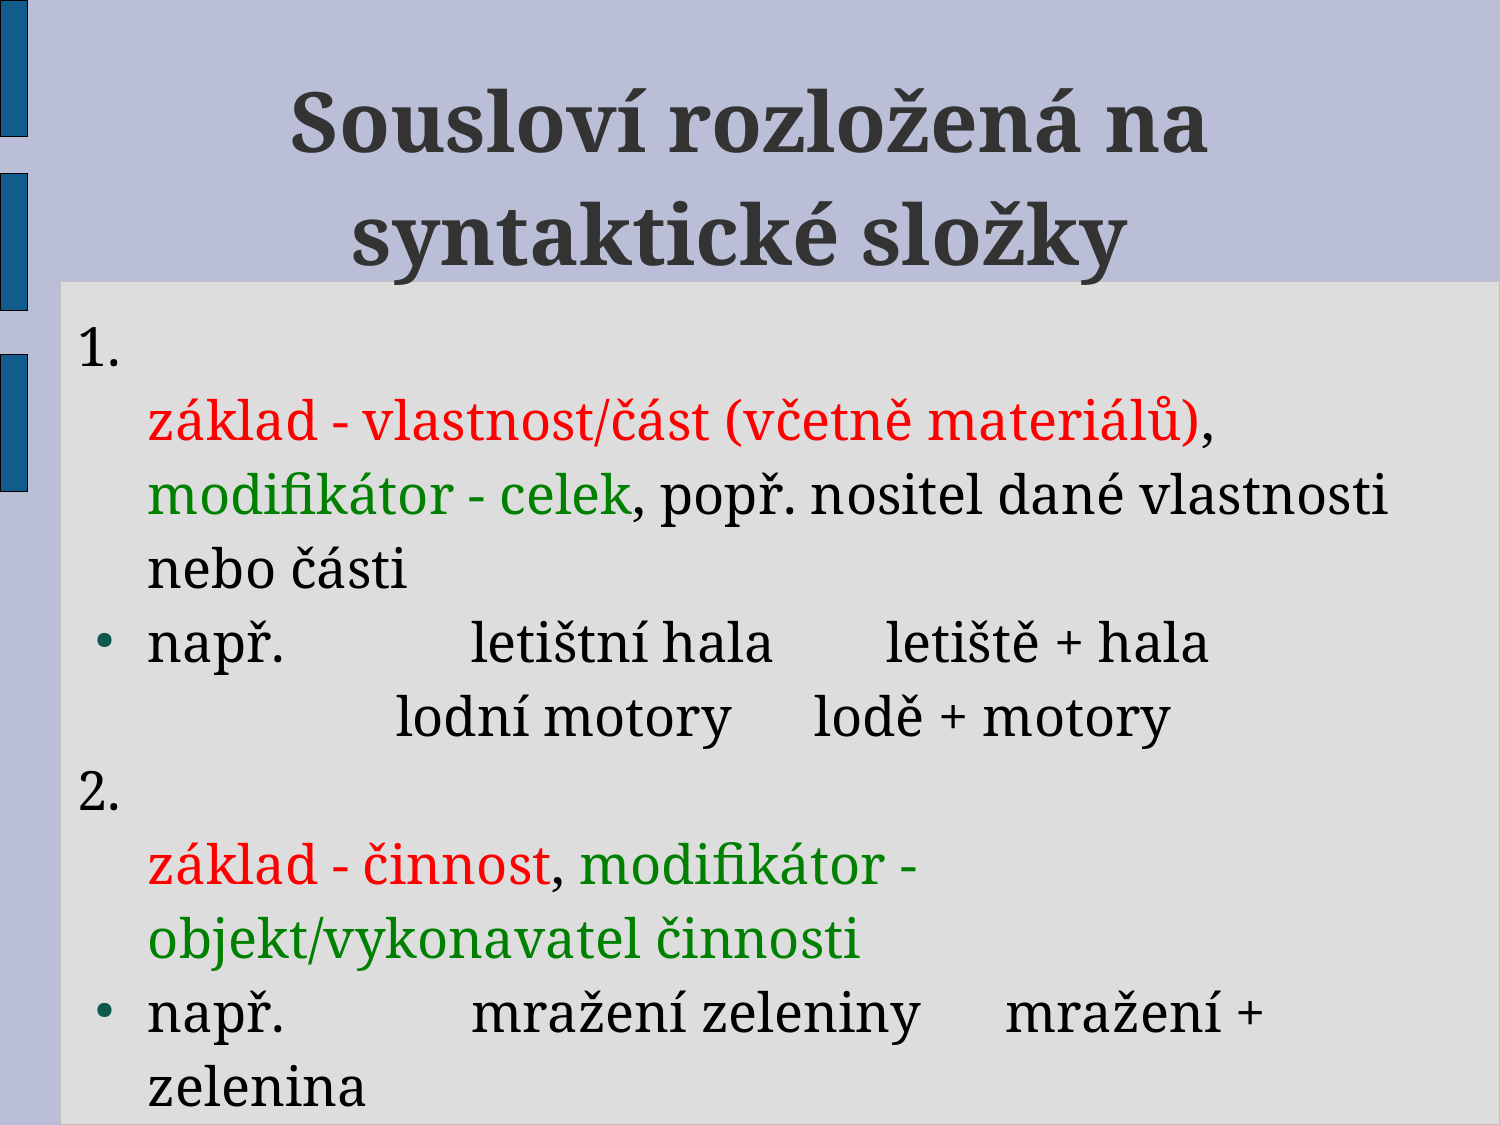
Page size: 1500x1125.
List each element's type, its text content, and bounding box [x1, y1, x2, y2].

list 1. základ - vlastnost/část (včetně materiálů), modifikátor - celek, popř. nositel dané vlastnosti nebo části např. letištní hala letiště + hala lodní motory lodě + motory 2. základ - činnost, modifikátor - objekt/vykonavatel činnosti např. mražení zeleniny mražení + zelenina stěhování ptáků stěhování + ptáci ALE mražená zelenina, stěhovaví ptáci [77, 308, 1415, 1125]
title Sousloví rozložená na syntaktické složky [110, 82, 1392, 272]
